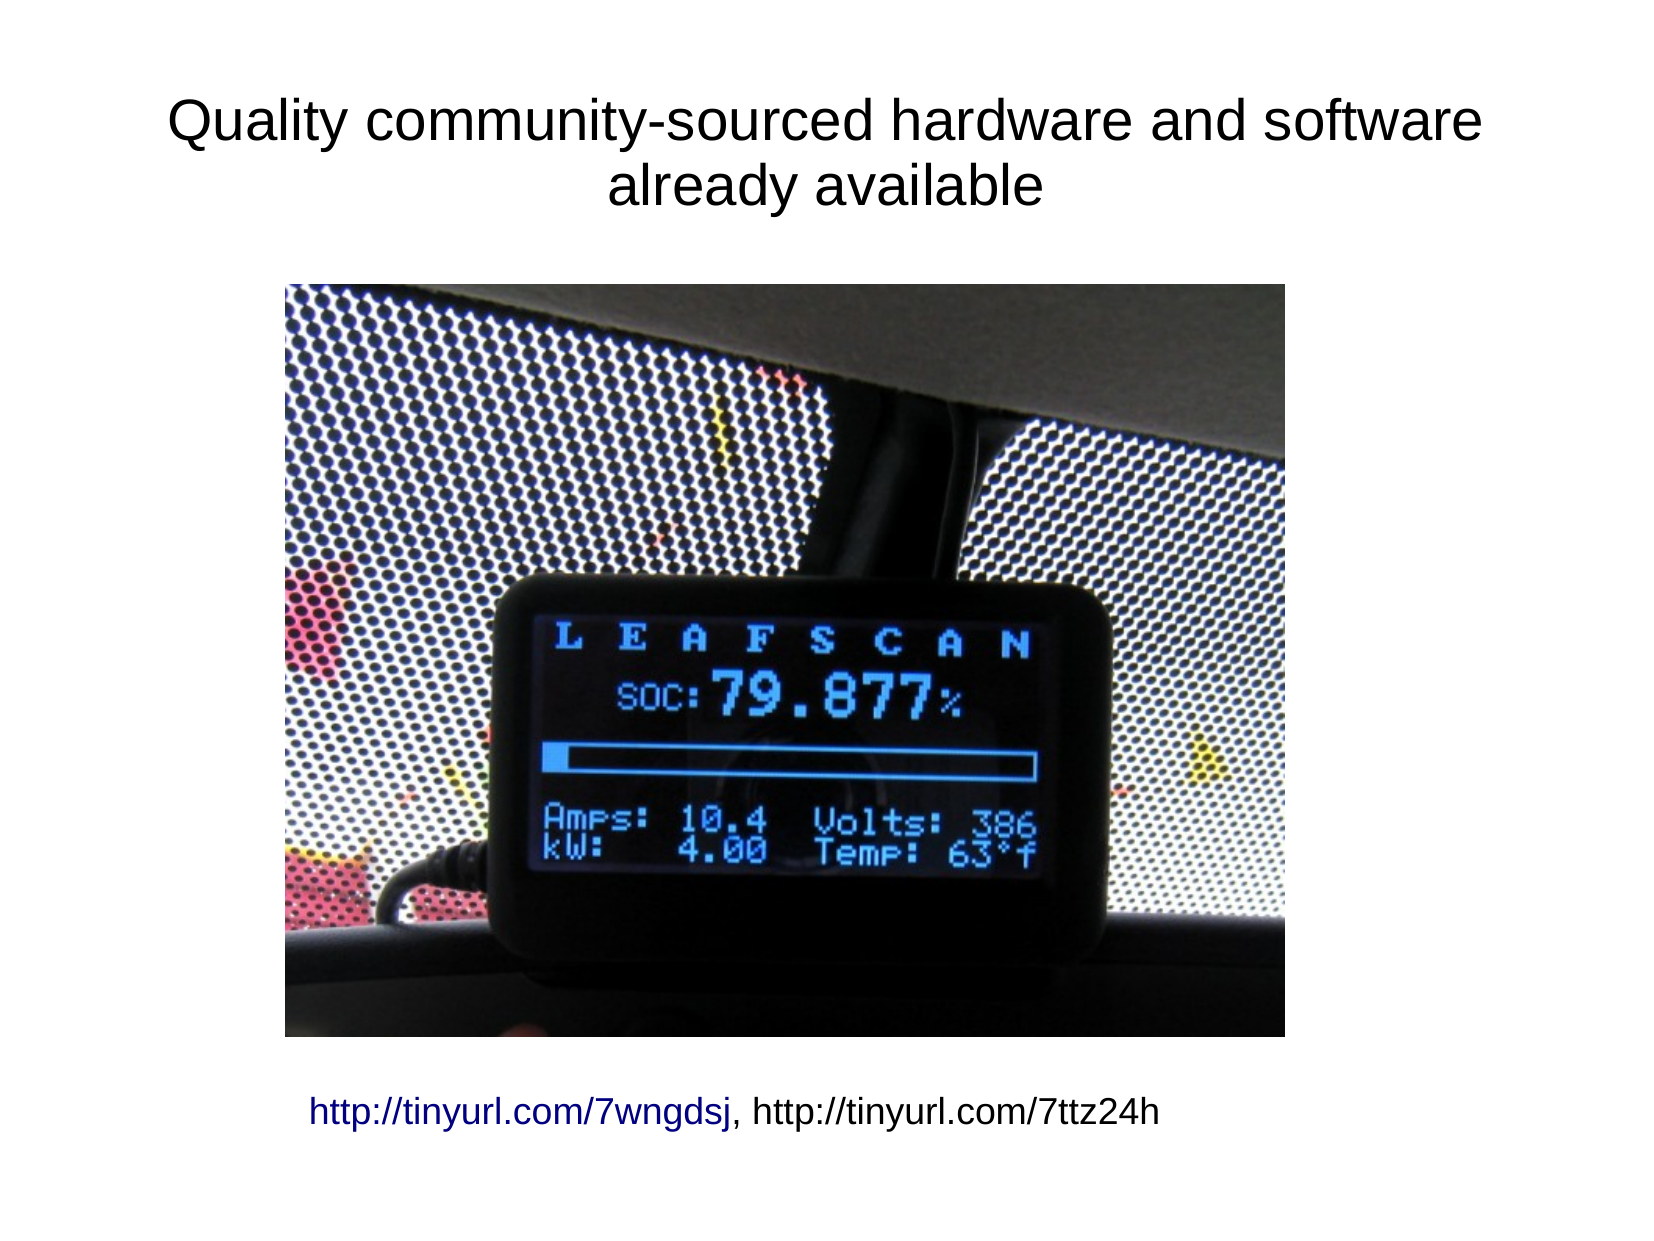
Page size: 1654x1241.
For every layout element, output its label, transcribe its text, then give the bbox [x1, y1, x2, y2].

title Quality community-sourced hardware and software already available [82, 49, 1571, 257]
picture [285, 284, 1285, 1037]
text_box http://tinyurl.com/7wngdsj, http://tinyurl.com/7ttz24h [294, 1083, 1276, 1141]
